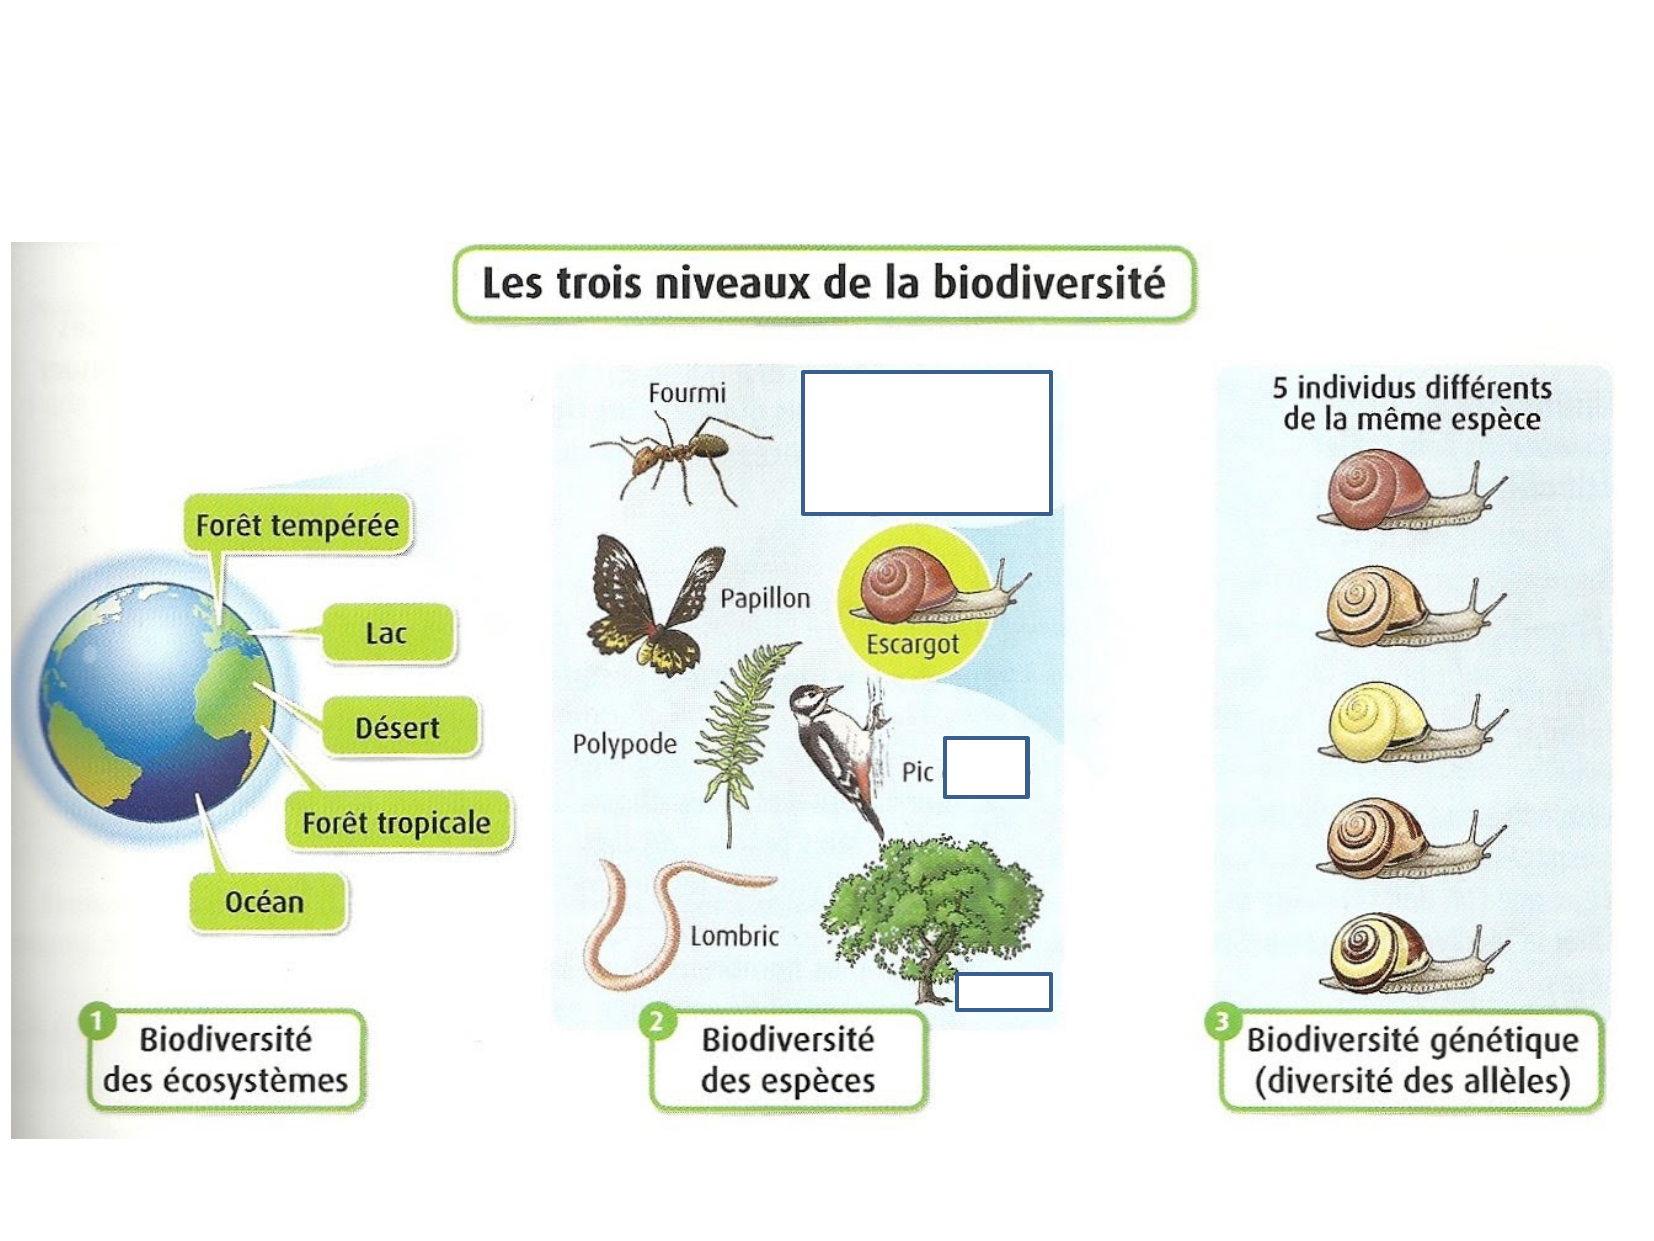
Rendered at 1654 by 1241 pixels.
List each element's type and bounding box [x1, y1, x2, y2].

picture [11, 242, 1619, 1140]
text_box [944, 738, 1028, 798]
text_box [956, 974, 1052, 1010]
text_box [803, 371, 1052, 514]
